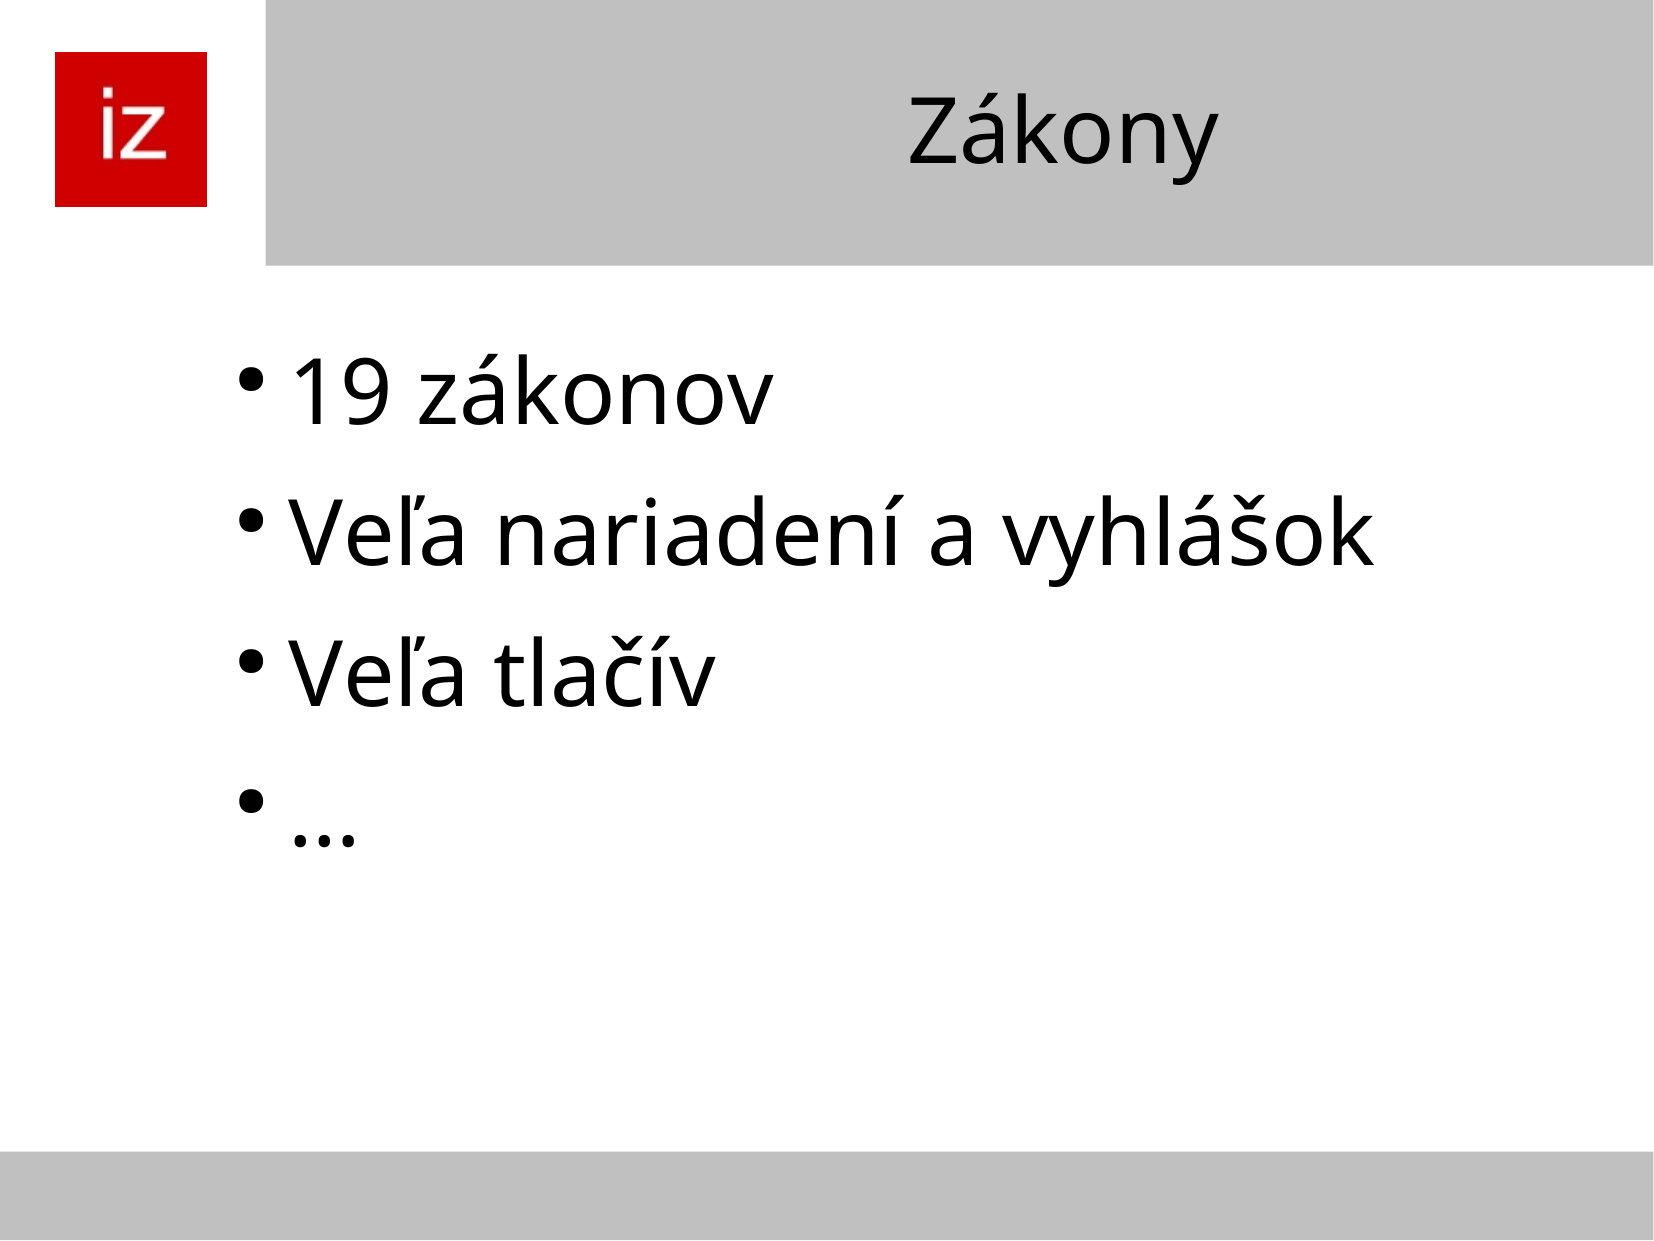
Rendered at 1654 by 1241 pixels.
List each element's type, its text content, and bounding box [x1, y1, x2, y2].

picture [55, 52, 207, 207]
list 19 zákonov Veľa nariadení a vyhlášok Veľa tlačív … [121, 344, 1533, 1126]
title Zákony [561, 29, 1565, 237]
